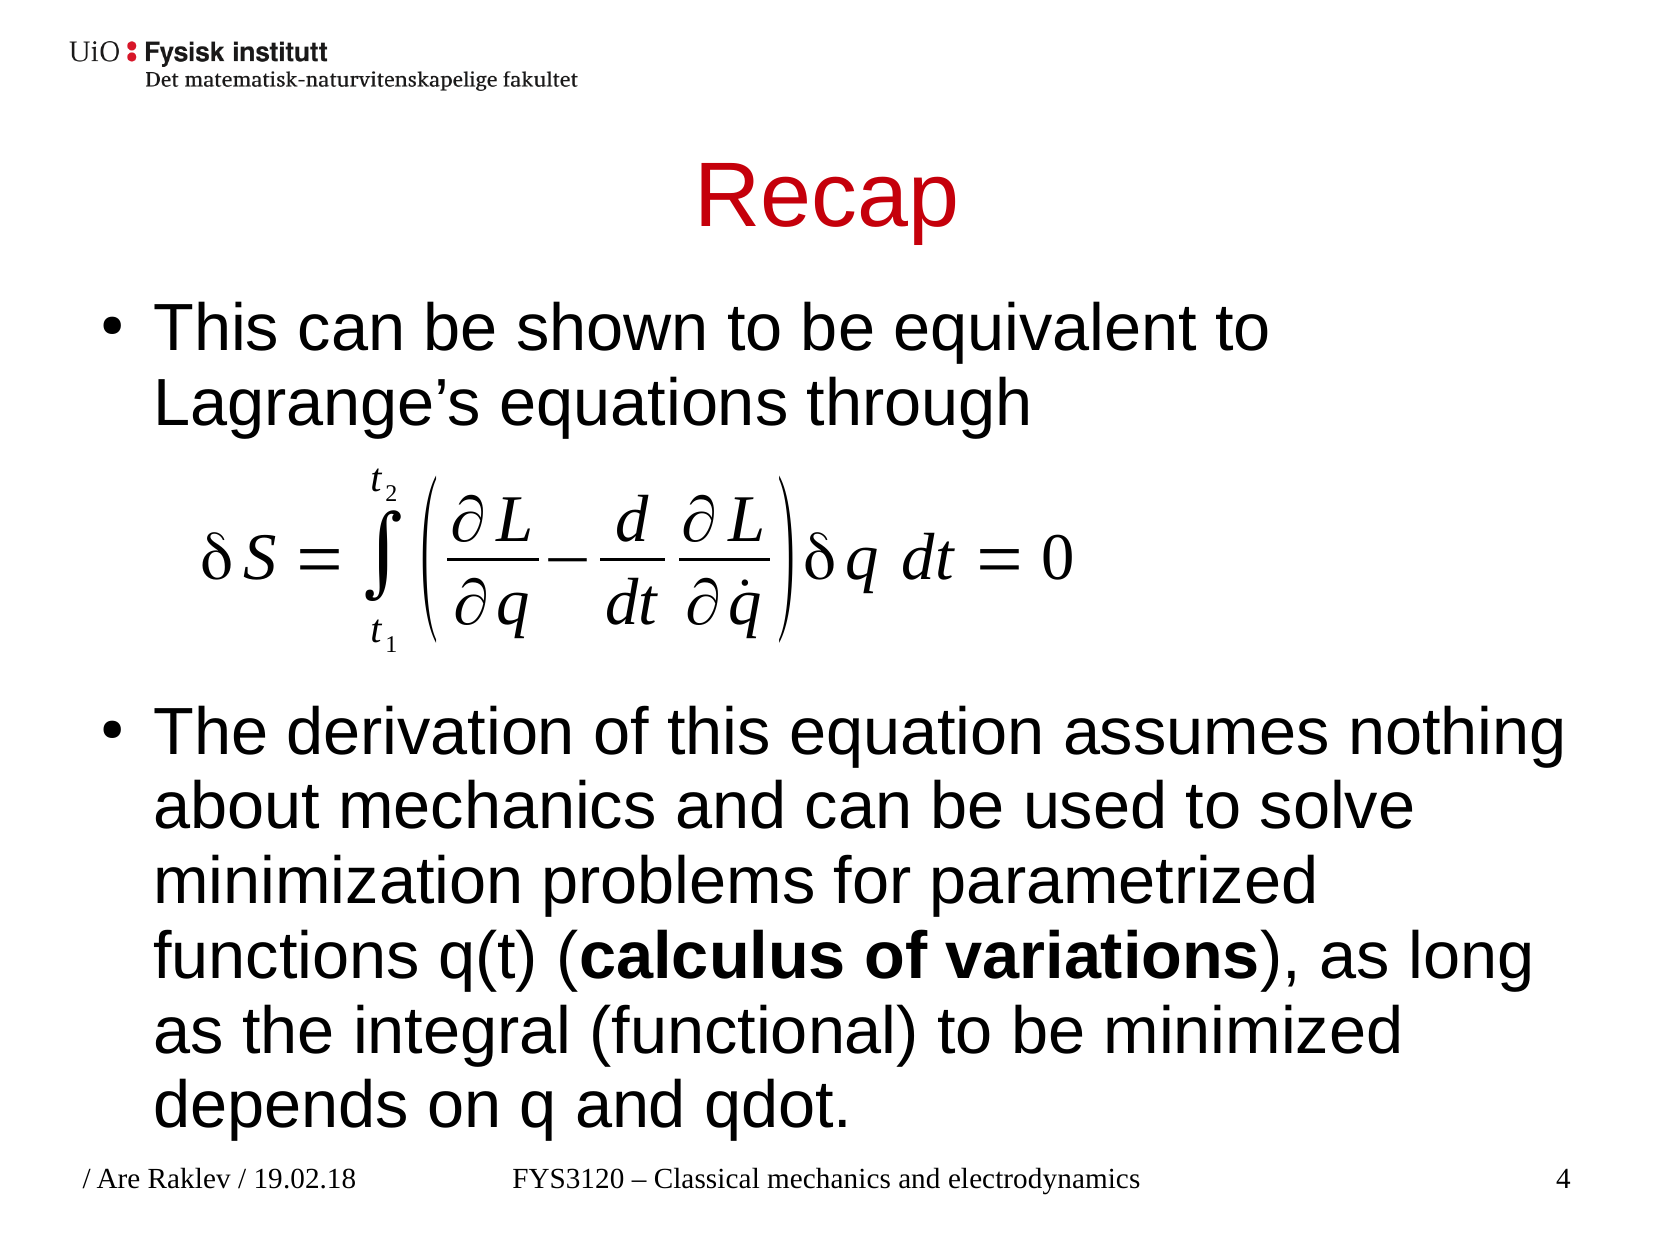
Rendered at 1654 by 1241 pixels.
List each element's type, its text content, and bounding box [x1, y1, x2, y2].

title Recap [82, 90, 1571, 290]
list This can be shown to be equivalent to Lagrange’s equations through The derivation of this equation assumes nothing about mechanics and can be used to solve minimization problems for parametrized functions q(t) (calculus of variations), as long as the integral (functional) to be minimized depends on q and qdot. [82, 290, 1571, 1147]
chart [193, 456, 1082, 658]
picture [68, 37, 581, 93]
